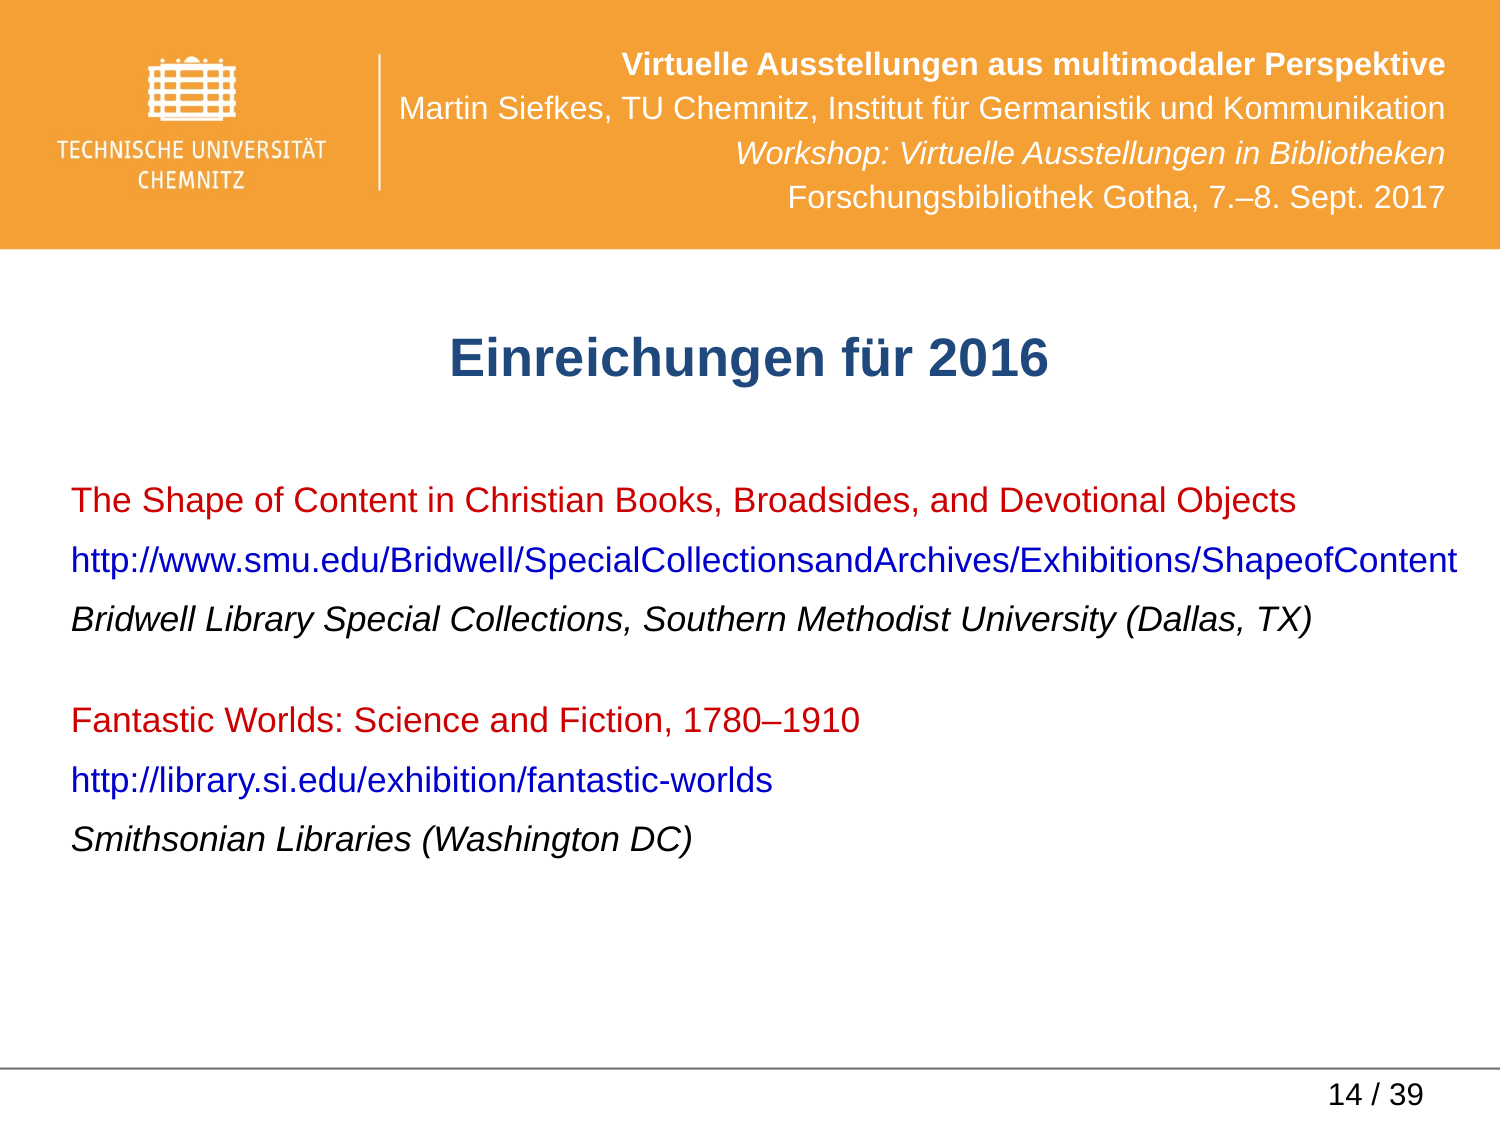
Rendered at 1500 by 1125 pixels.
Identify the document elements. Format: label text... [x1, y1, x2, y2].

picture [0, 0, 1500, 1125]
text_box <Foliennummer> / 39 [1162, 1069, 1500, 1120]
list [419, 45, 774, 197]
list The Shape of Content in Christian Books, Broadsides, and Devotional Objects http://www.smu.edu/Bridwell/SpecialCollectionsandArchives/Exhibitions/ShapeofContentBridwell Library Special Collections, Southern Methodist University (Dallas, TX) Fantastic Worlds: Science and Fiction, 1780–1910 http://library.si.edu/exhibition/fantastic-worlds Smithsonian Libraries (Washington DC) [0, 460, 1465, 969]
text_box Einreichungen für 2016 [59, 314, 1441, 449]
